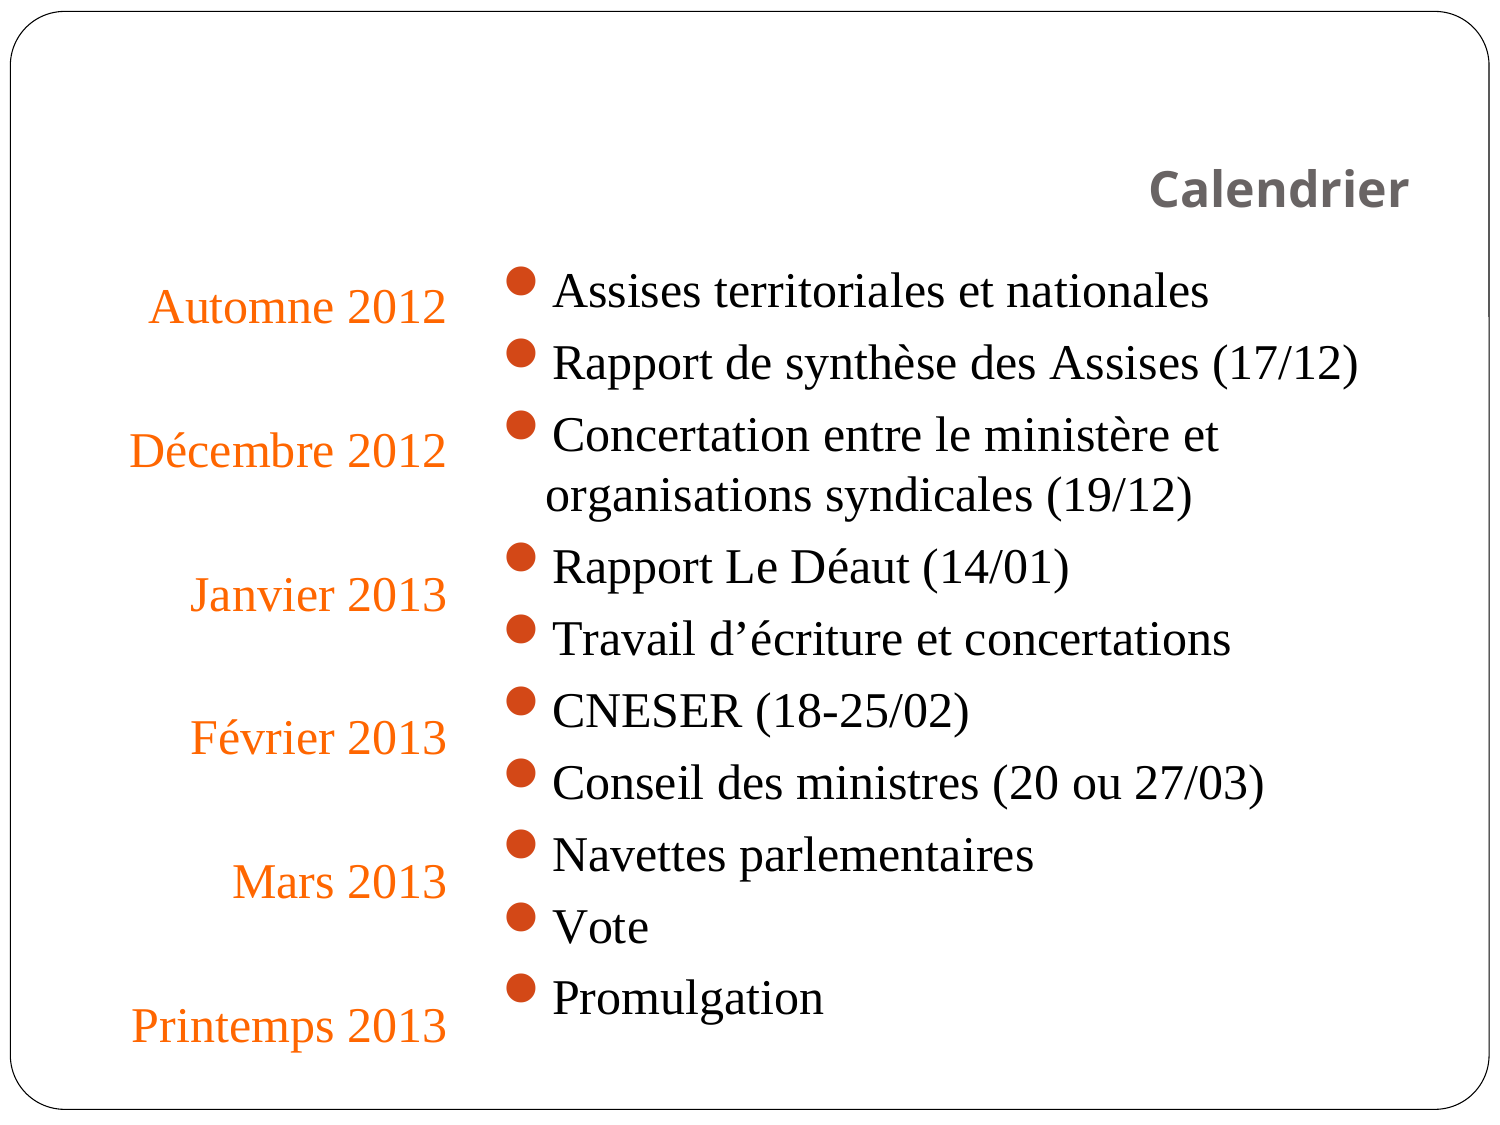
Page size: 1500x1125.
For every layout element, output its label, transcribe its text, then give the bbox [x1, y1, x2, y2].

text_box Assises territoriales et nationales Rapport de synthèse des Assises (17/12) Concertation entre le ministère et organisations syndicales (19/12) Rapport Le Déaut (14/01) Travail d’écriture et concertations CNESER (18-25/02) Conseil des ministres (20 ou 27/03) Navettes parlementaires Vote Promulgation [487, 249, 1426, 988]
text_box Calendrier [150, 44, 1426, 233]
text_box Automne 2012 Décembre 2012 Janvier 2013 Février 2013 Mars 2013 Printemps 2013 [49, 265, 463, 1000]
